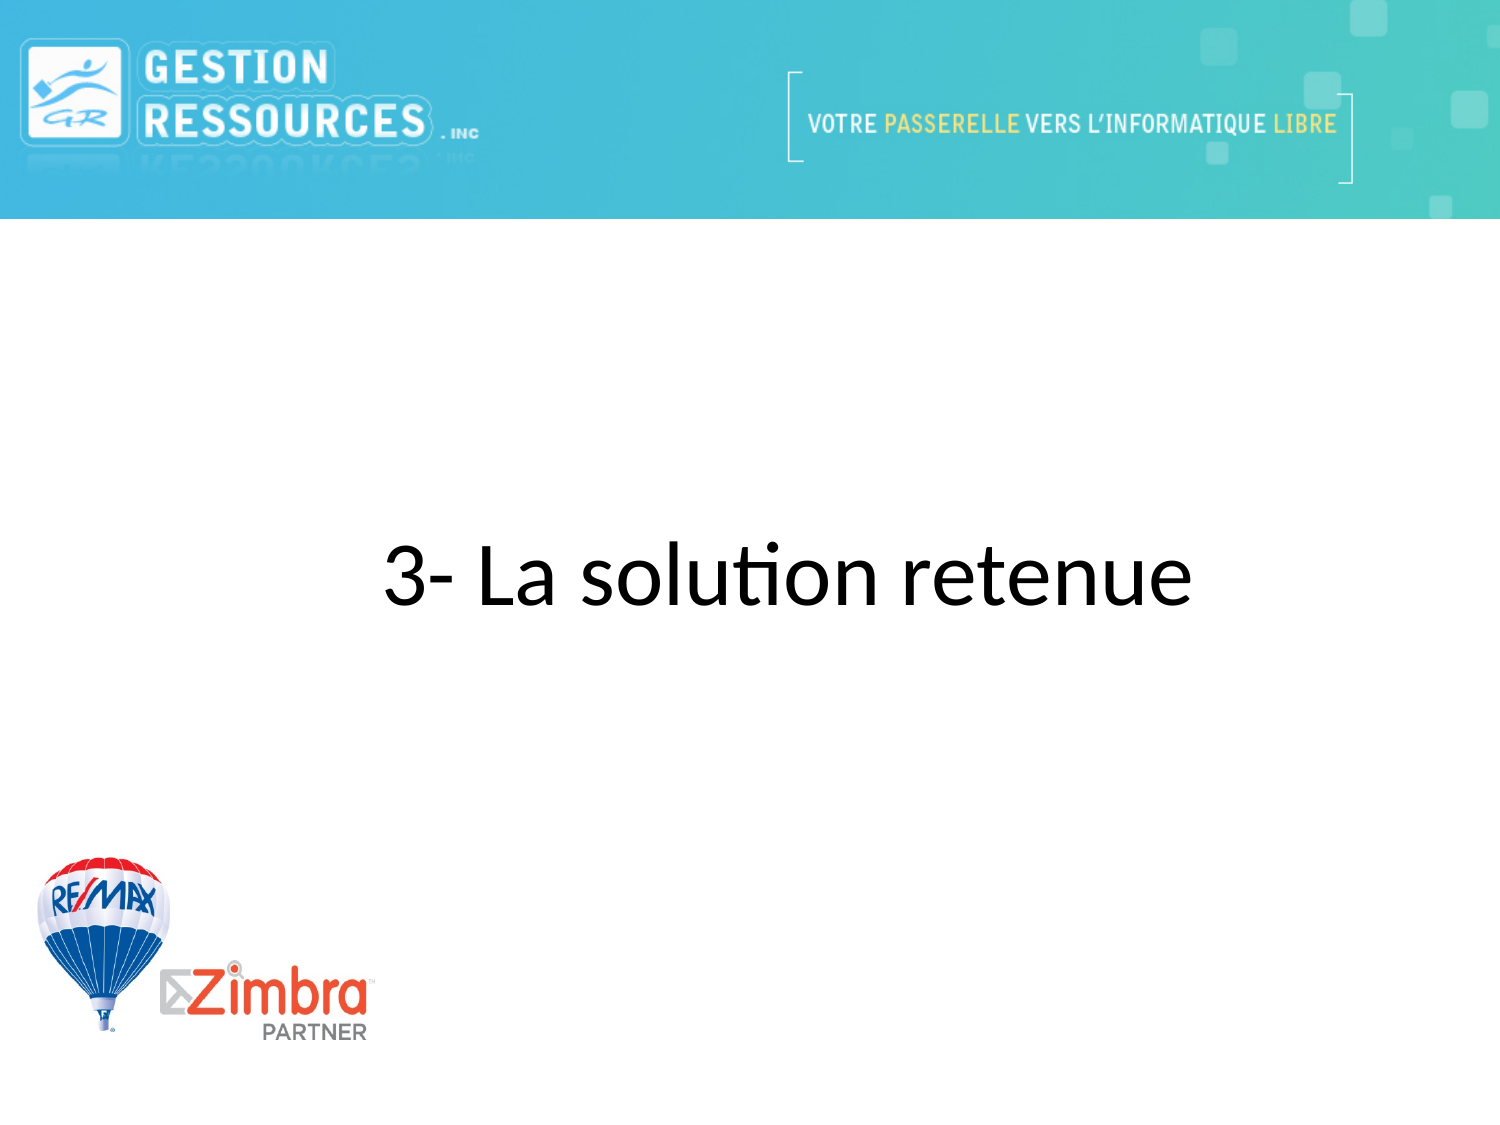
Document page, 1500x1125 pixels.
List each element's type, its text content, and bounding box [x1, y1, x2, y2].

title 3- La solution retenue [70, 501, 1500, 665]
picture [0, 0, 1500, 219]
picture [35, 855, 375, 1040]
